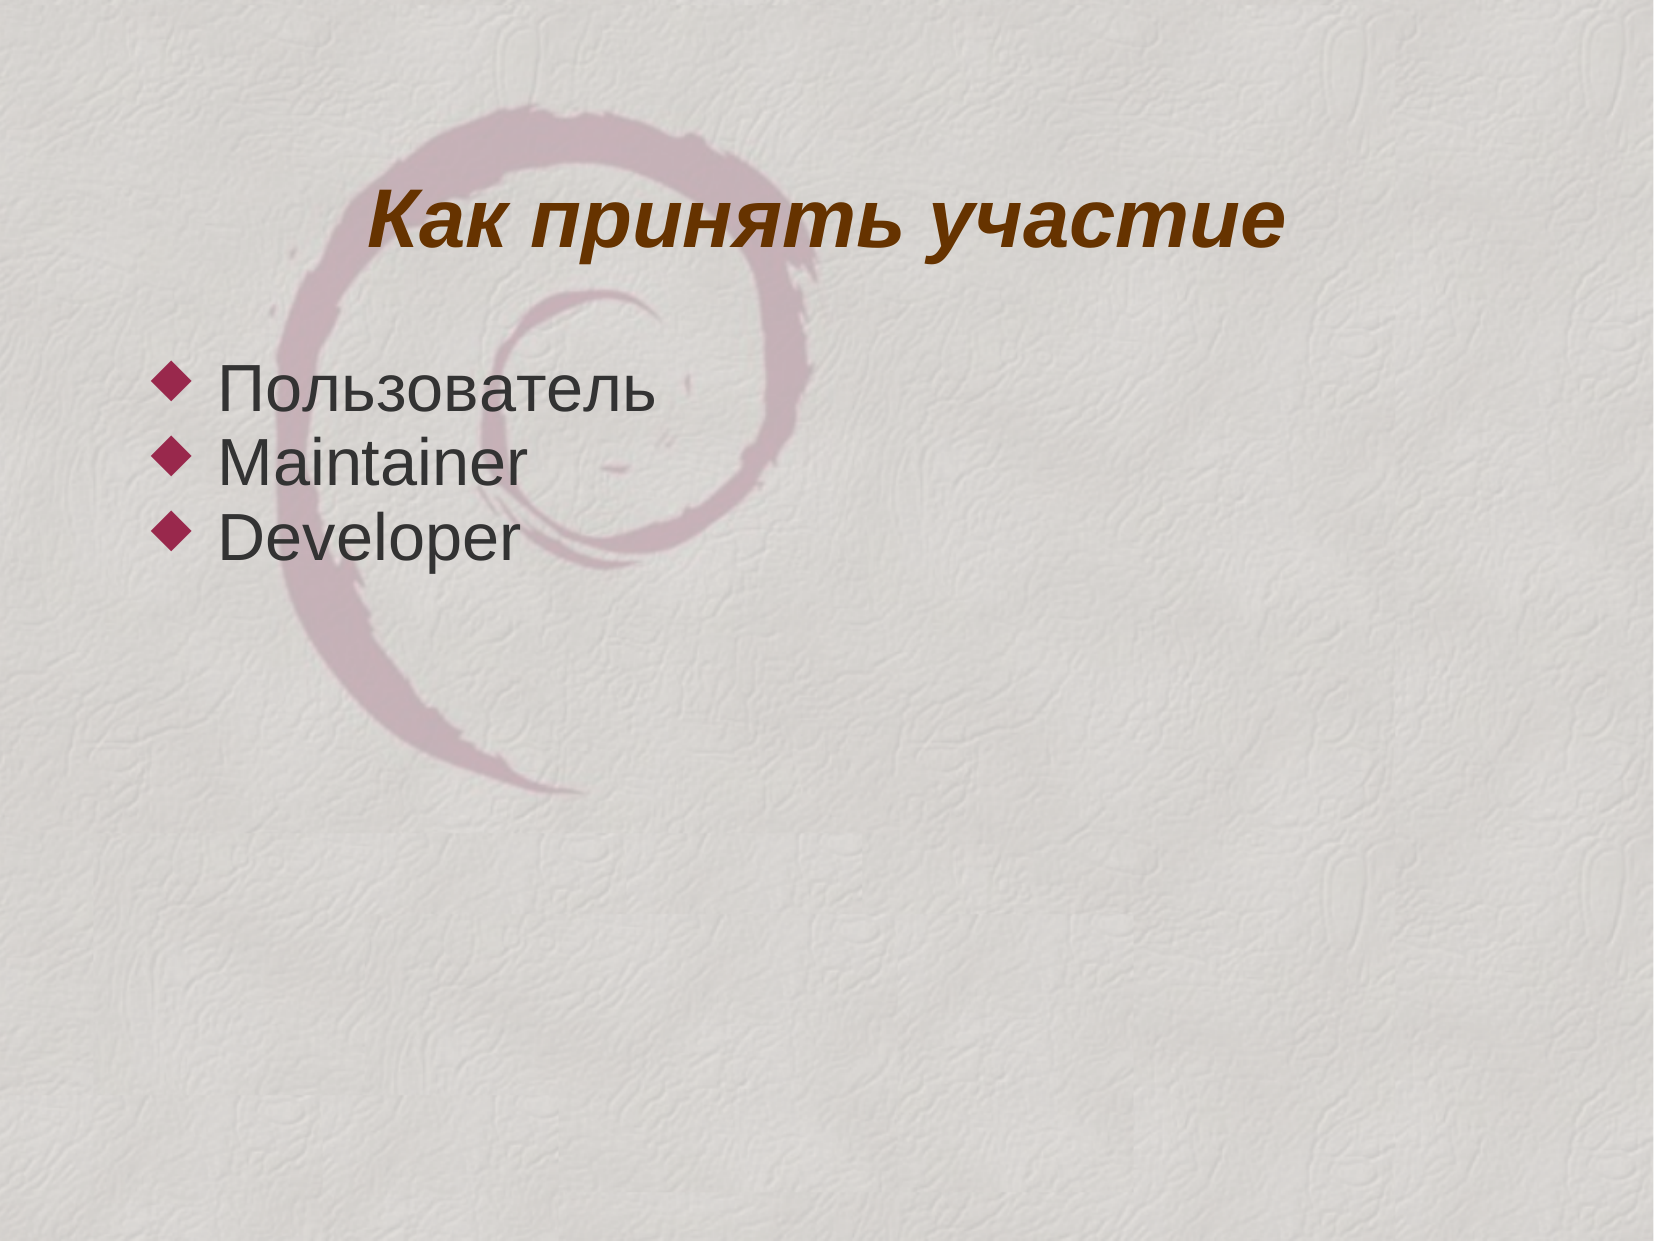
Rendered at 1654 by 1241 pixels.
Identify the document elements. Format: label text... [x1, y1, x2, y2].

list Пользователь Maintainer Developer [134, 350, 1516, 1170]
title Как принять участие [121, 114, 1534, 322]
picture [0, 0, 1654, 1241]
